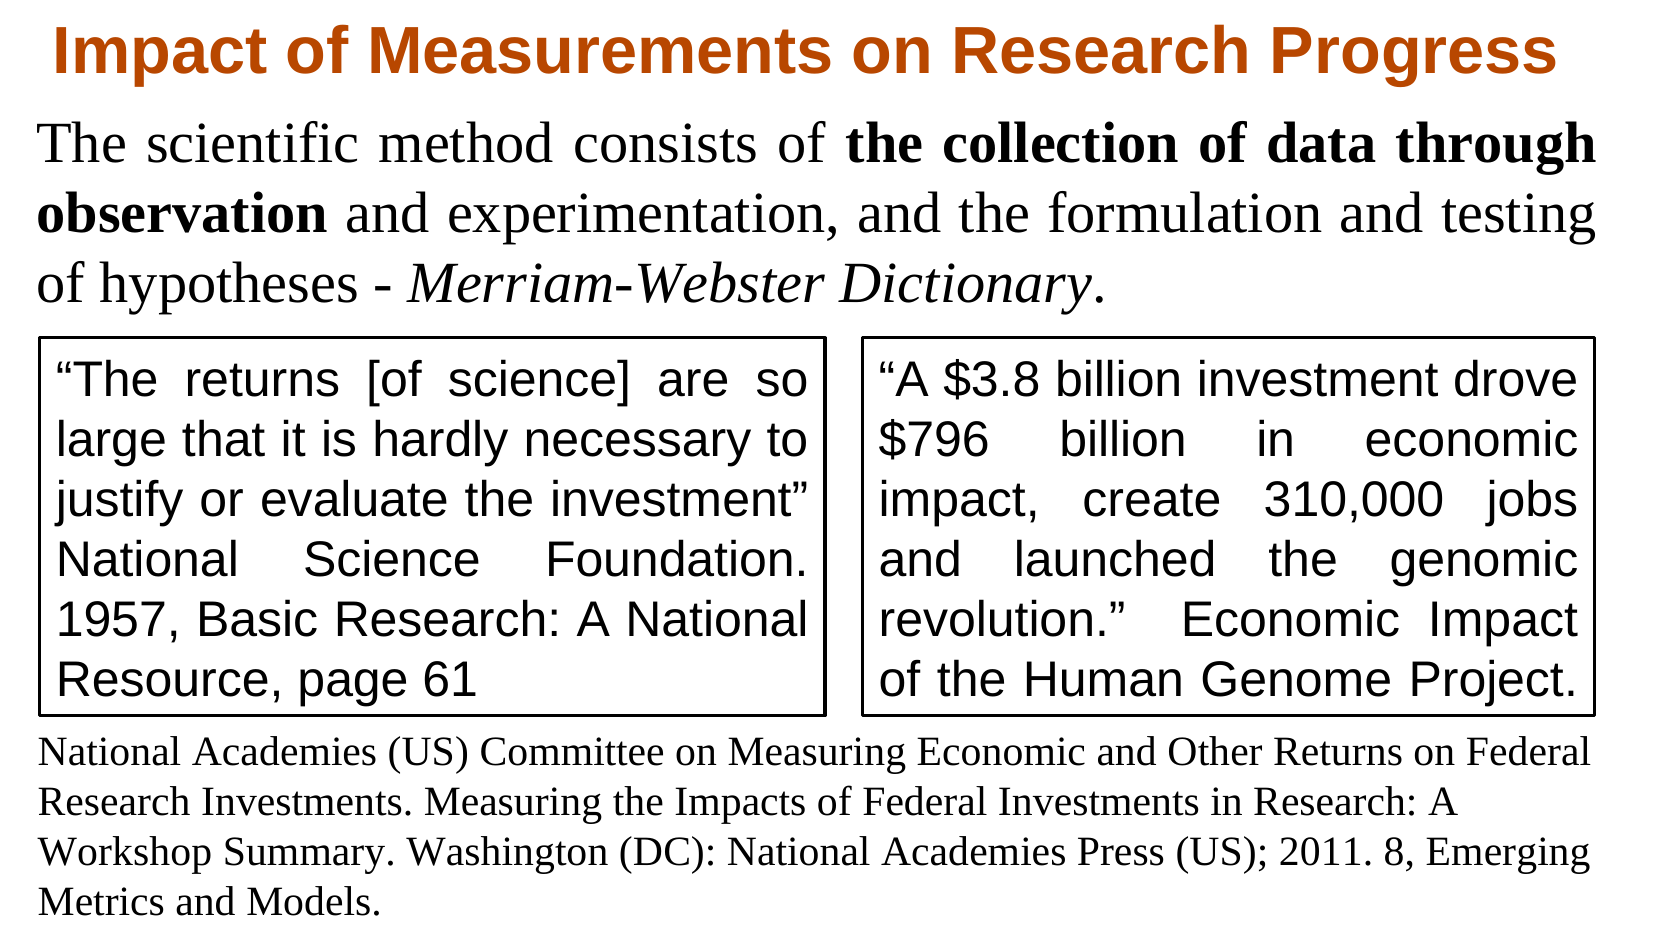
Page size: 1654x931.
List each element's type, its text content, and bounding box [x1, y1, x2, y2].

title Impact of Measurements on Research Progress [0, 14, 1650, 89]
text_box The scientific method consists of the collection of data through observation and experimentation, and the formulation and testing of hypotheses - Merriam-Webster Dictionary. [21, 97, 1613, 378]
text_box “The returns [of science] are so large that it is hardly necessary to justify or evaluate the investment” National Science Foundation. 1957, Basic Research: A National Resource, page 61 [39, 337, 826, 716]
text_box “A $3.8 billion investment drove $796 billion in economic impact, create 310,000 jobs and launched the genomic revolution.” Economic Impact of the Human Genome Project. [862, 337, 1595, 716]
text_box National Academies (US) Committee on Measuring Economic and Other Returns on Federal Research Investments. Measuring the Impacts of Federal Investments in Research: A Workshop Summary. Washington (DC): National Academies Press (US); 2011. 8, Emerging Metrics and Models. [22, 716, 1613, 931]
